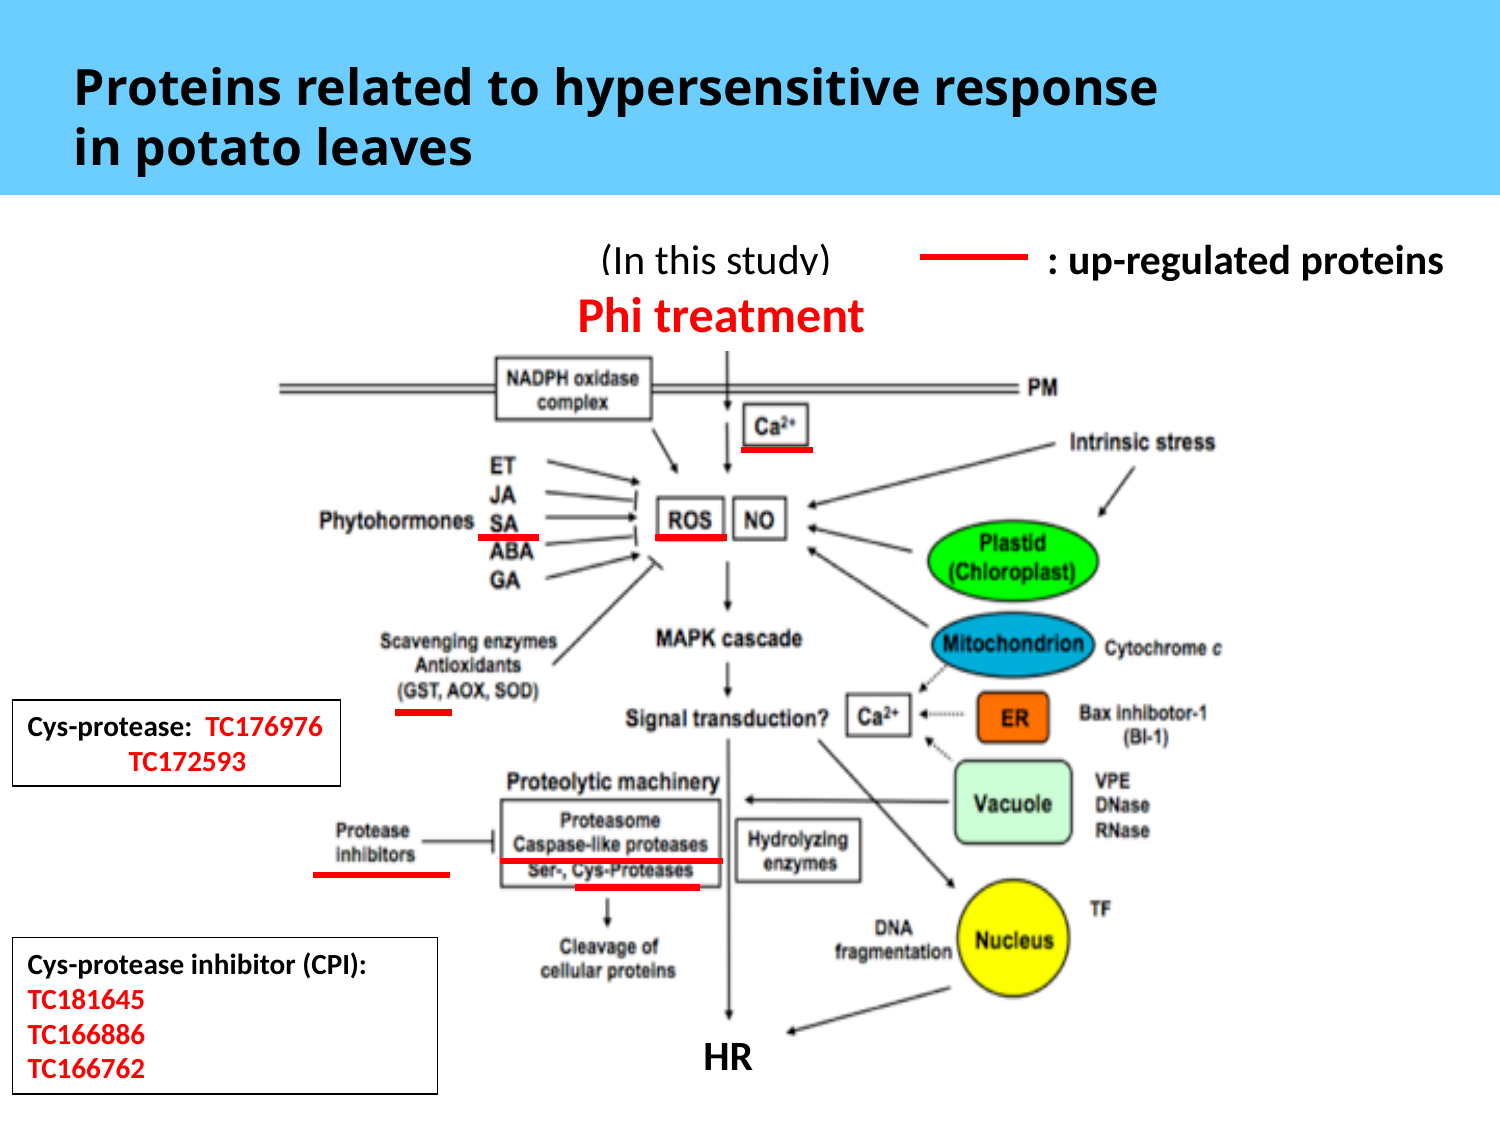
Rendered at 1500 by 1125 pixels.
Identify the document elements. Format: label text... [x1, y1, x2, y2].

picture [255, 296, 1252, 1101]
text_box HR [679, 1021, 778, 1088]
title Proteins related to hypersensitive response in potato leaves [58, 48, 1472, 236]
text_box Cys-protease: TC176976 TC172593 [12, 699, 341, 786]
text_box Phi treatment [562, 275, 884, 351]
text_box : up-regulated proteins [1031, 224, 1463, 291]
text_box (In this study) [585, 224, 888, 291]
text_box Cys-protease inhibitor (CPI): TC181645 TC166886 TC166762 [12, 937, 438, 1094]
